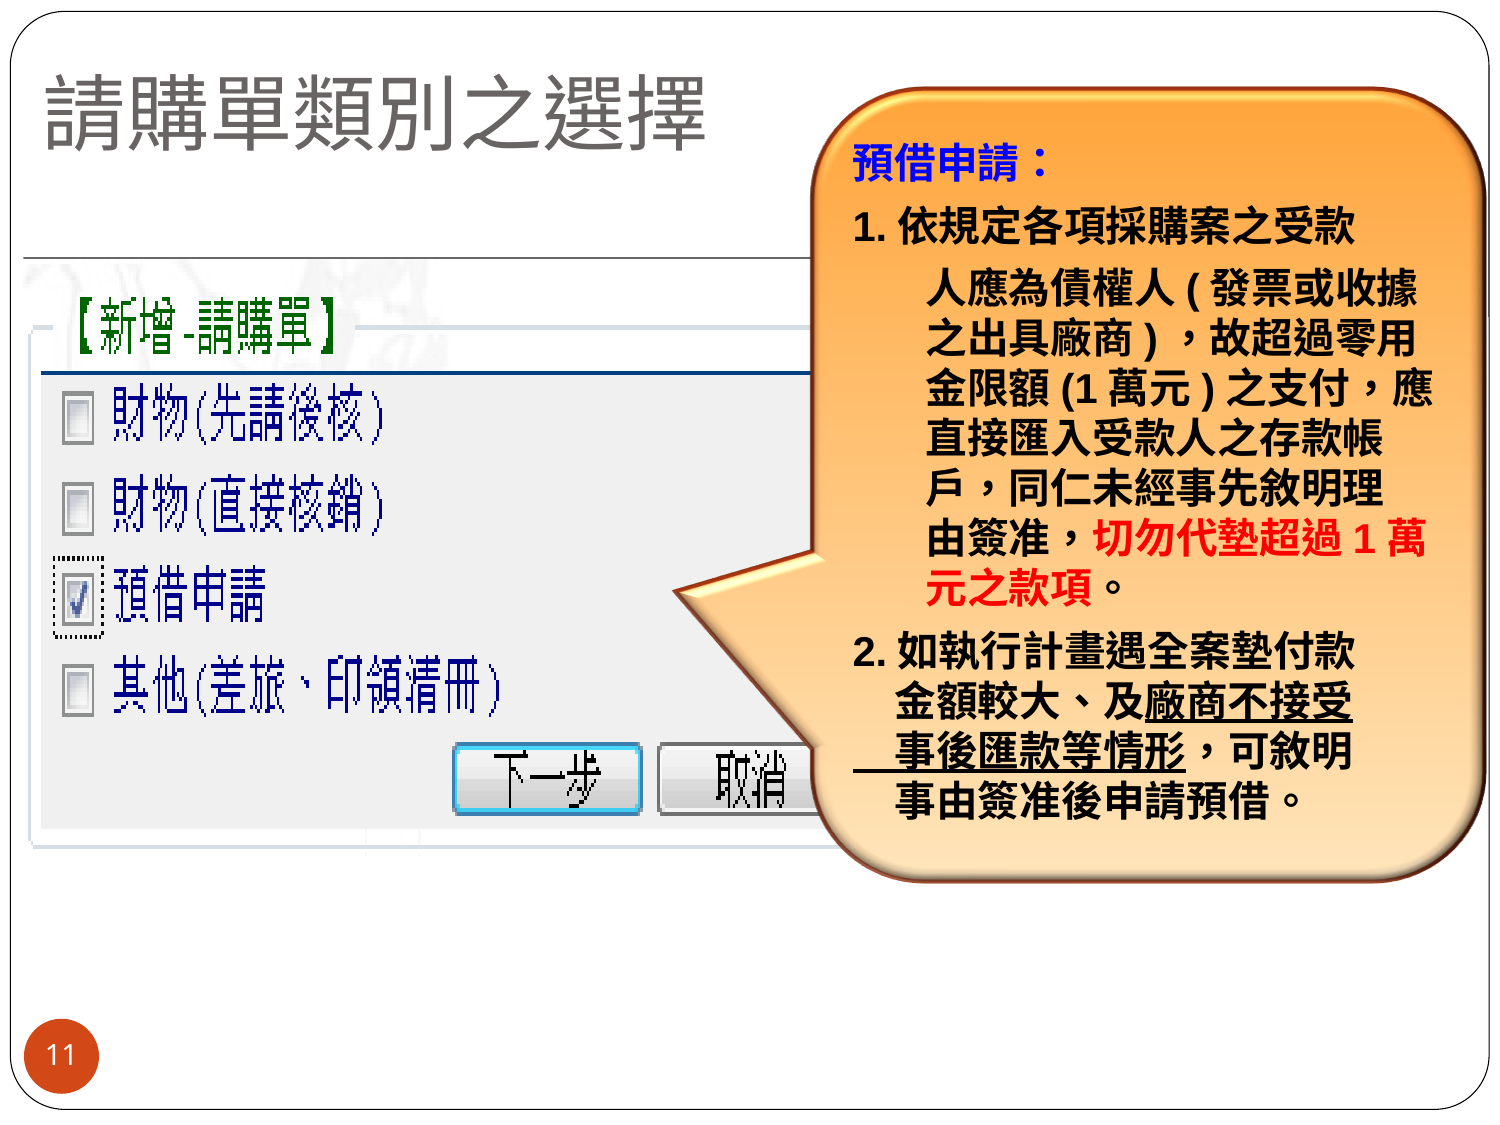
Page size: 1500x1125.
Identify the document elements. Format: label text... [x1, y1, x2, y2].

text_box 預借申請： 1.依規定各項採購案之受款 人應為債權人(發票或收據 之出具廠商)，故超過零用 金限額(1萬元)之支付，應 直接匯入受款人之存款帳 戶，同仁未經事先敘明理 由簽准，切勿代墊超過1萬 元之款項。 2.如執行計畫遇全案墊付款 金額較大、及廠商不接受 事後匯款等情形，可敘明 事由簽准後申請預借。 [844, 122, 1451, 849]
text_box 請購單類別之選擇 [35, 45, 786, 176]
picture [23, 84, 1488, 885]
text_box [23, 1018, 99, 1094]
